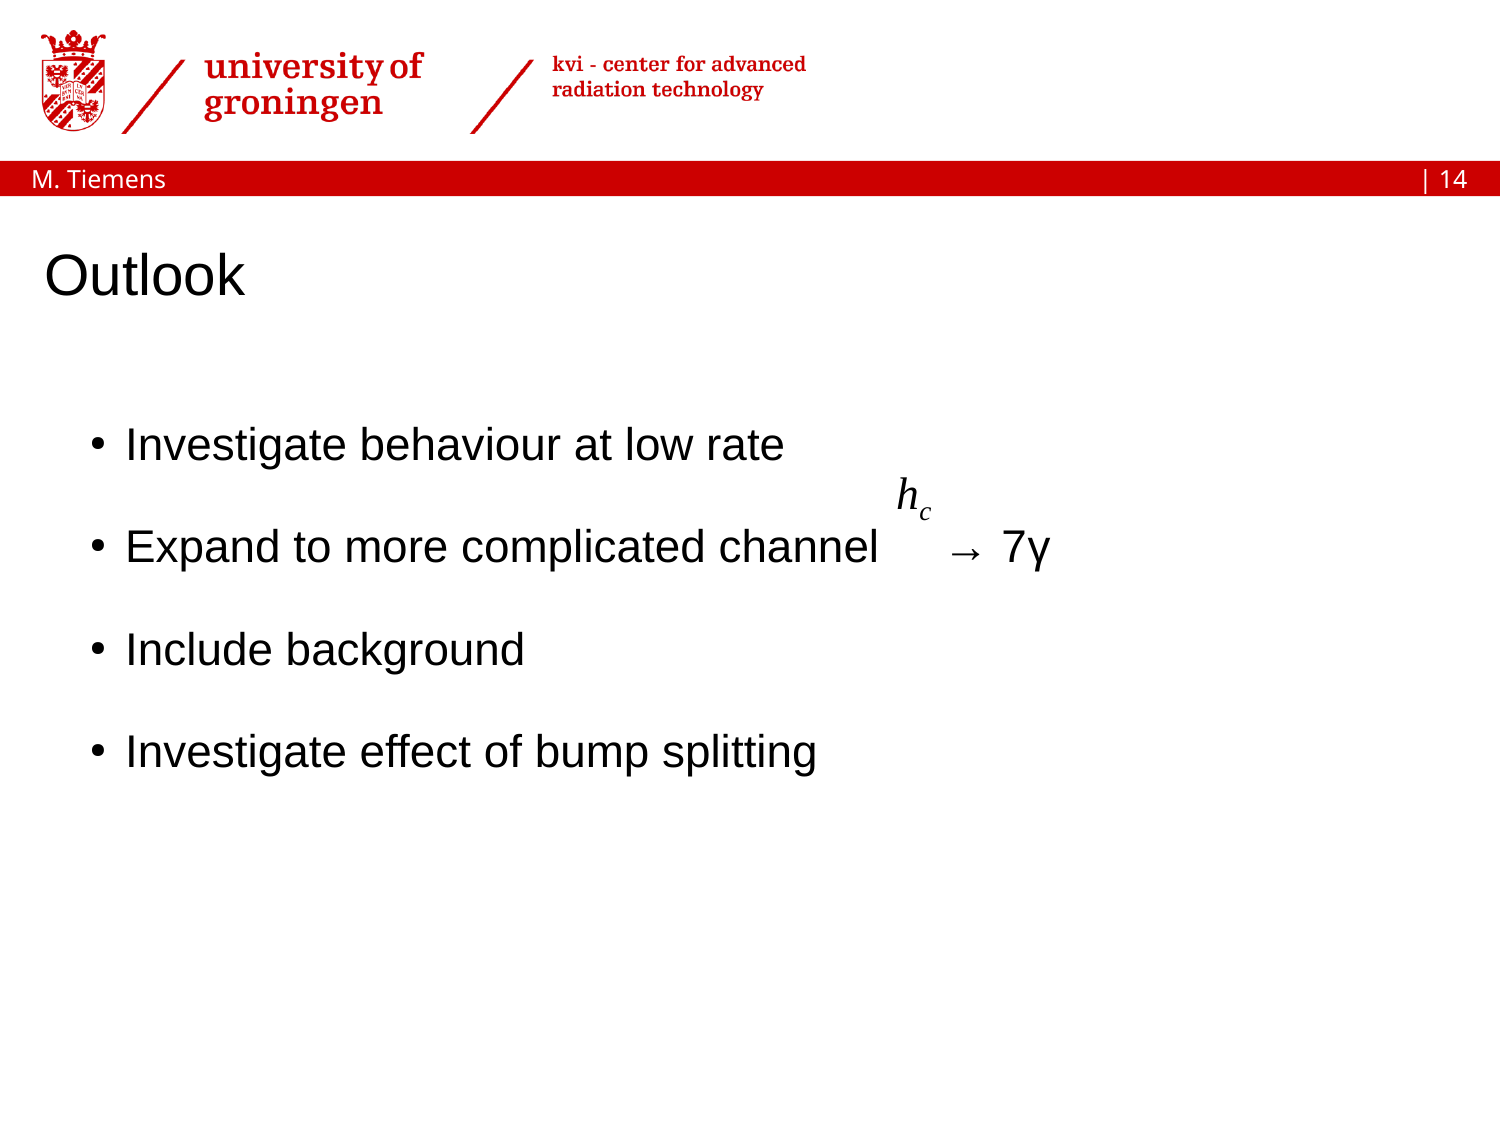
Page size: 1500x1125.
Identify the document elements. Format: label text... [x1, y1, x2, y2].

text_box | <number> [1316, 155, 1483, 235]
text_box Investigate behaviour at low rate Expand to more complicated channel → 7γ Include background Investigate effect of bump splitting [75, 360, 1205, 732]
chart [888, 469, 939, 527]
text_box M. Tiemens [16, 155, 228, 201]
text_box [0, 0, 1500, 197]
picture [41, 30, 806, 134]
text_box Outlook [30, 235, 261, 315]
